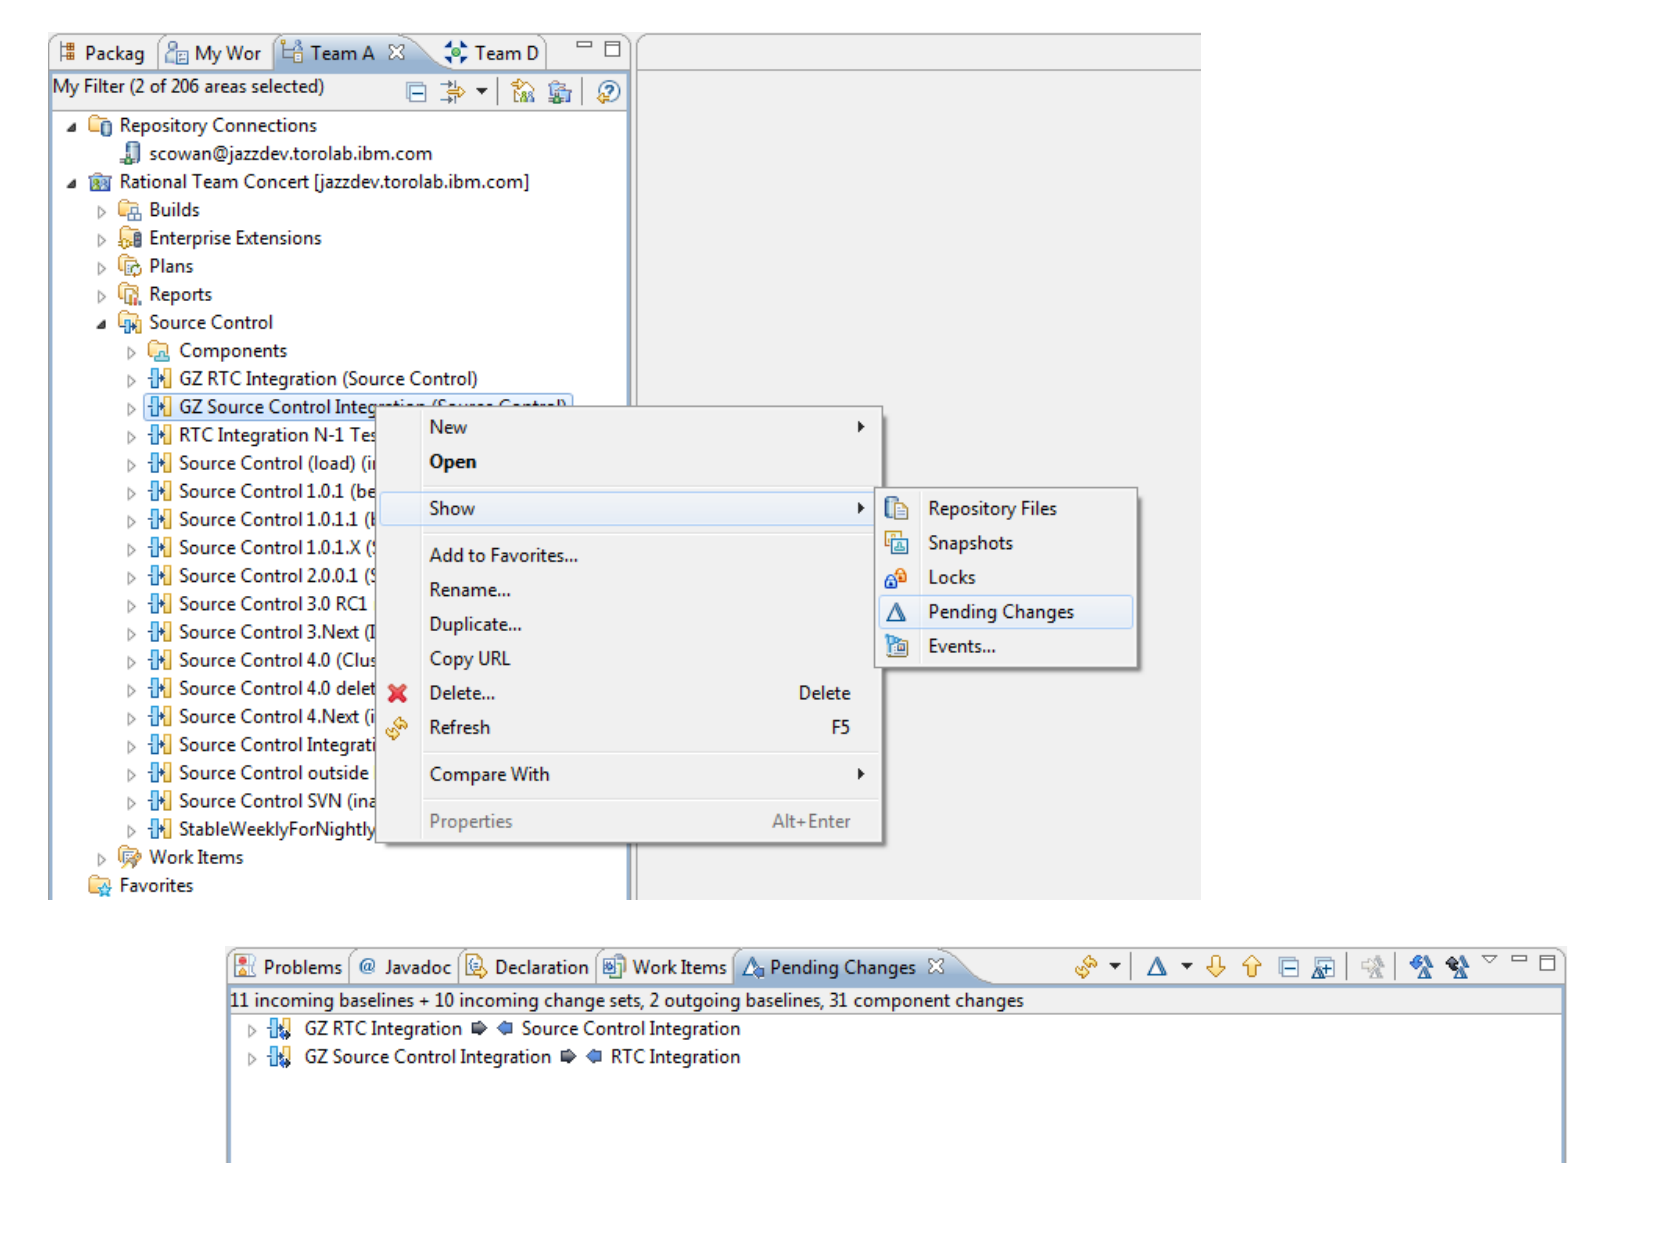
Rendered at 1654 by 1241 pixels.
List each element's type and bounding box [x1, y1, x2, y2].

picture [48, 32, 1201, 901]
picture [225, 946, 1568, 1163]
